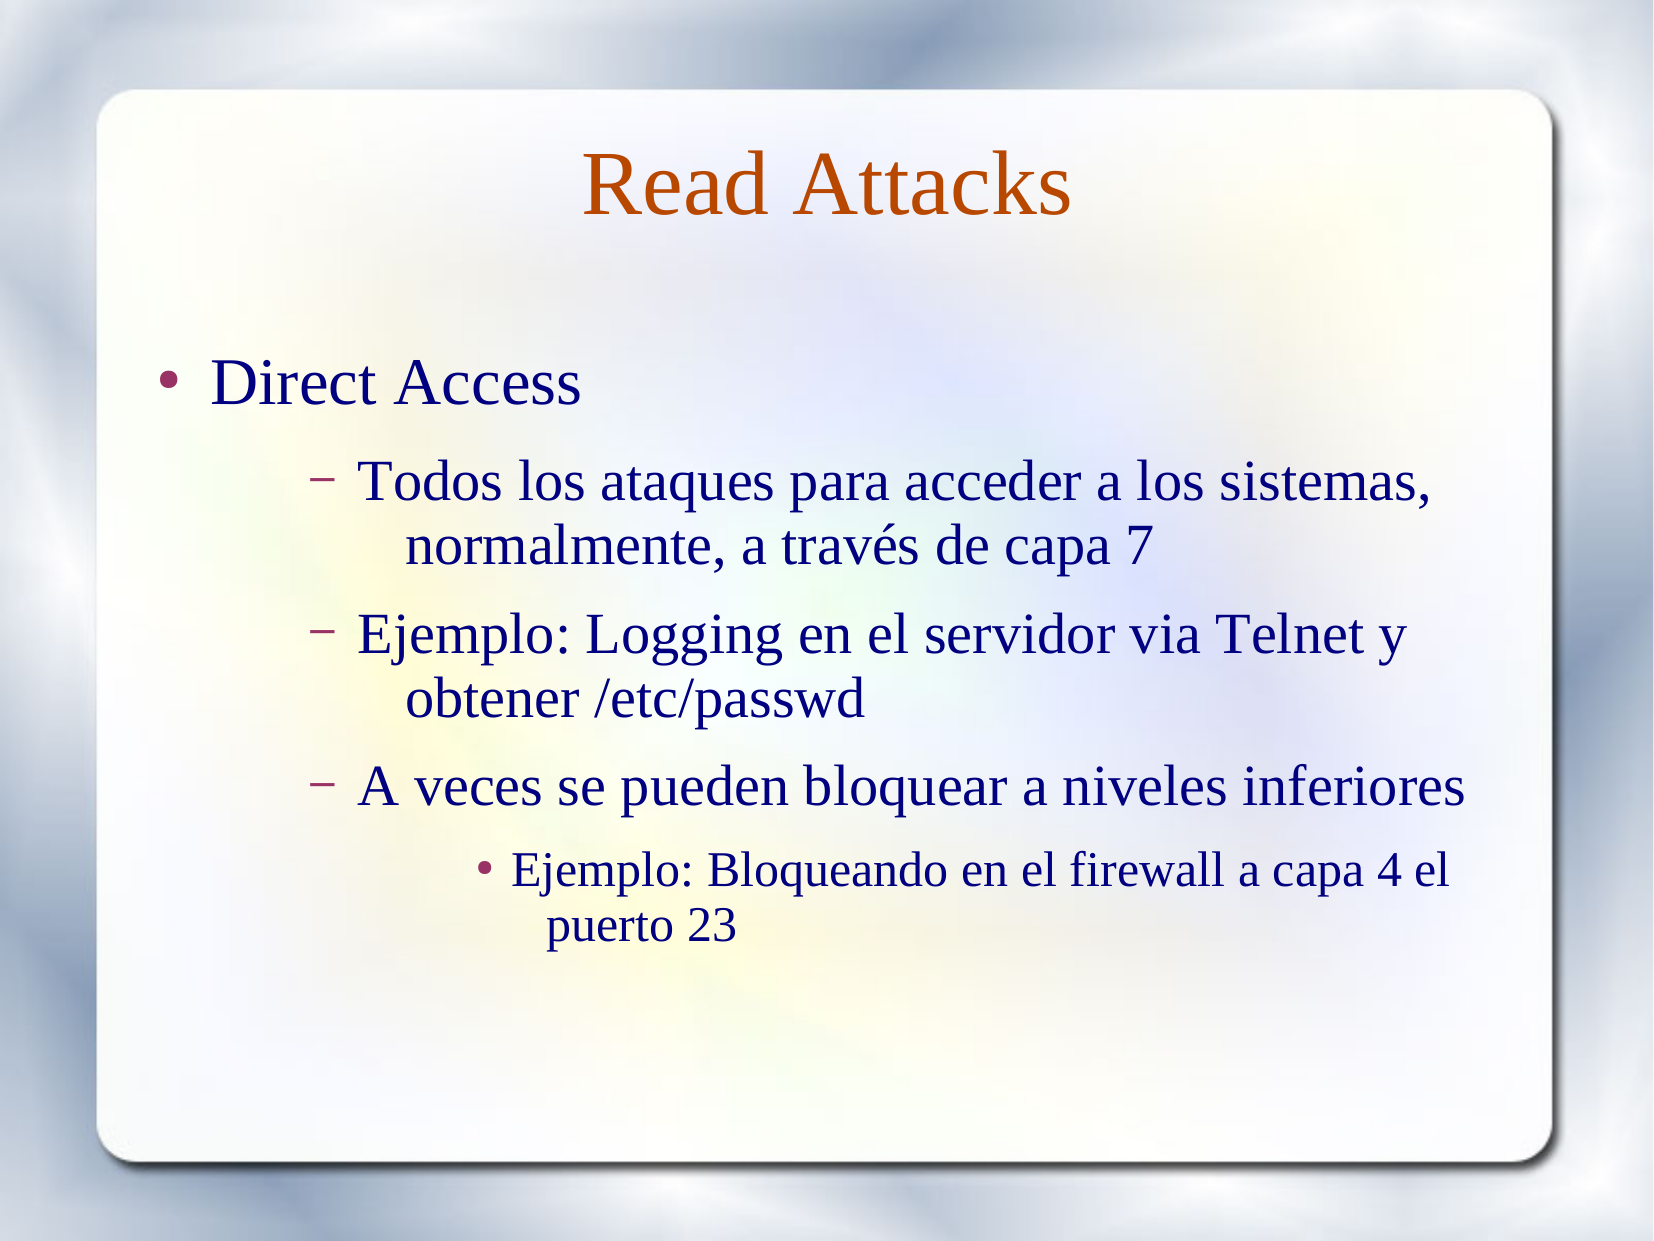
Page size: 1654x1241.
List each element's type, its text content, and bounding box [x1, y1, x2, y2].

list Direct Access Todos los ataques para acceder a los sistemas, normalmente, a través de capa 7 Ejemplo: Logging en el servidor via Telnet y obtener /etc/passwd A veces se pueden bloquear a niveles inferiores Ejemplo: Bloqueando en el firewall a capa 4 el puerto 23 [121, 344, 1534, 1213]
title Read Attacks [121, 132, 1534, 235]
picture [0, 0, 1654, 1241]
